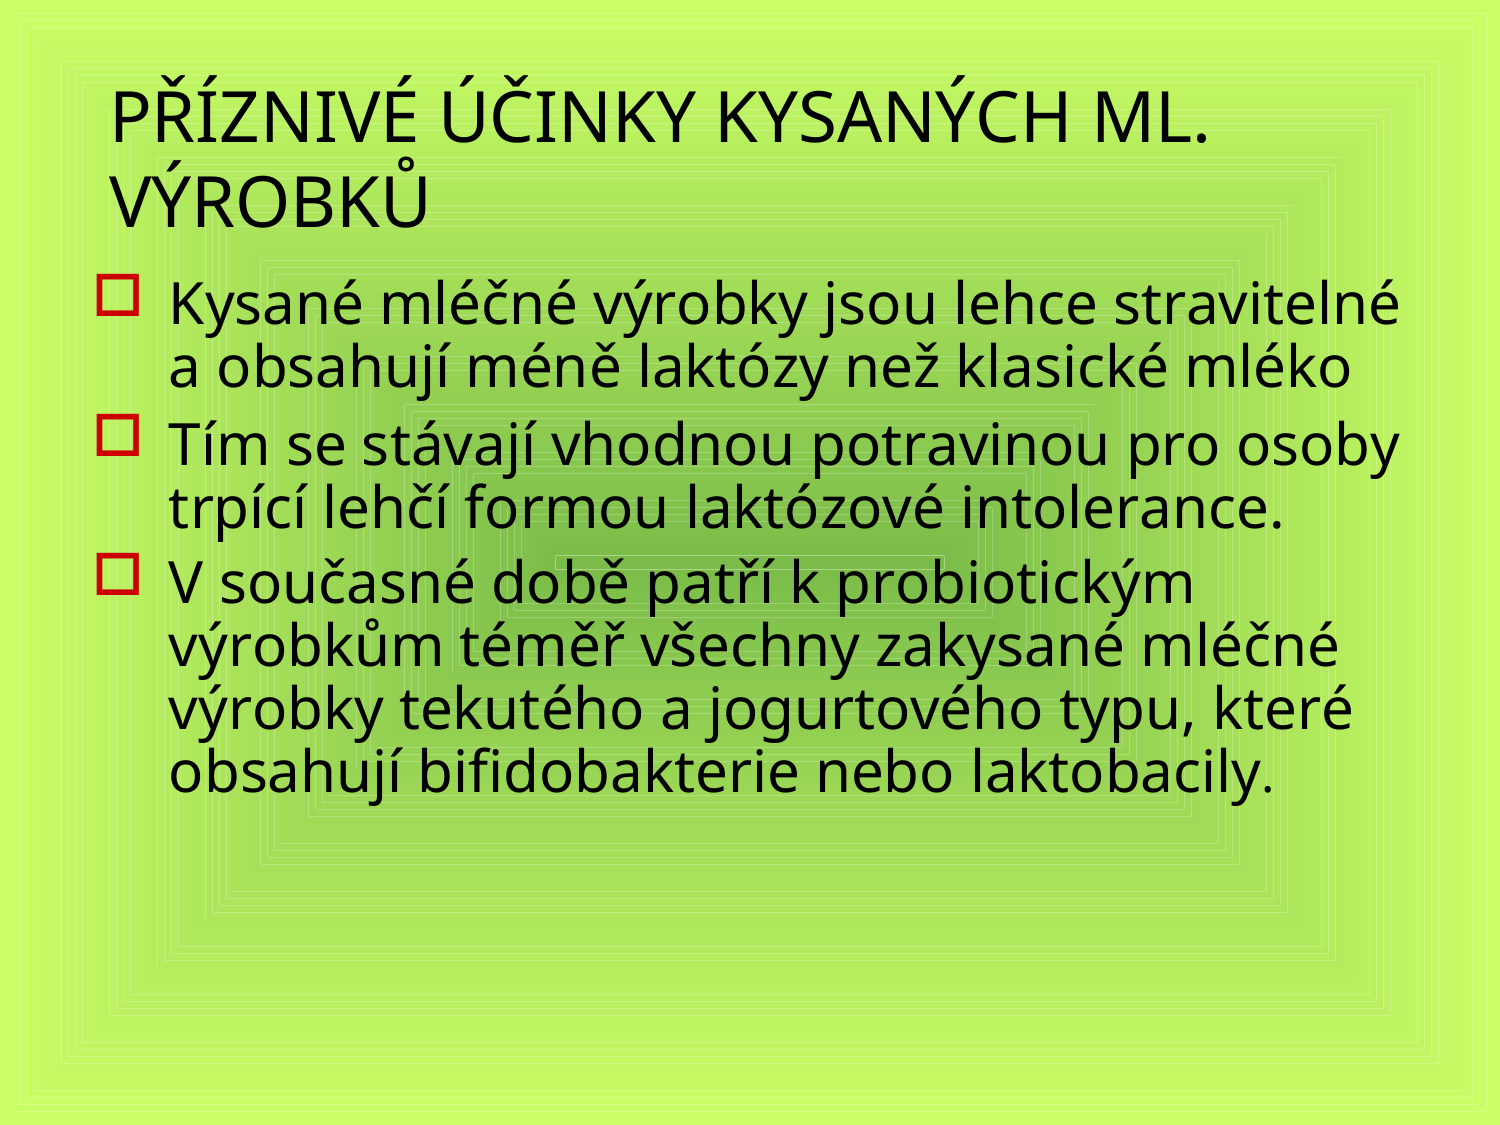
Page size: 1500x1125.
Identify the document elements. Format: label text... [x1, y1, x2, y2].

list Kysané mléčné výrobky jsou lehce stravitelné a obsahují méně laktózy než klasické mléko Tím se stávají vhodnou potravinou pro osoby trpící lehčí formou laktózové intolerance. V současné době patří k probiotickým výrobkům téměř všechny zakysané mléčné výrobky tekutého a jogurtového typu, které obsahují bifidobakterie nebo laktobacily. [76, 267, 1427, 1068]
title PŘÍZNIVÉ ÚČINKY KYSANÝCH ML. VÝROBKŮ [94, 49, 1407, 250]
